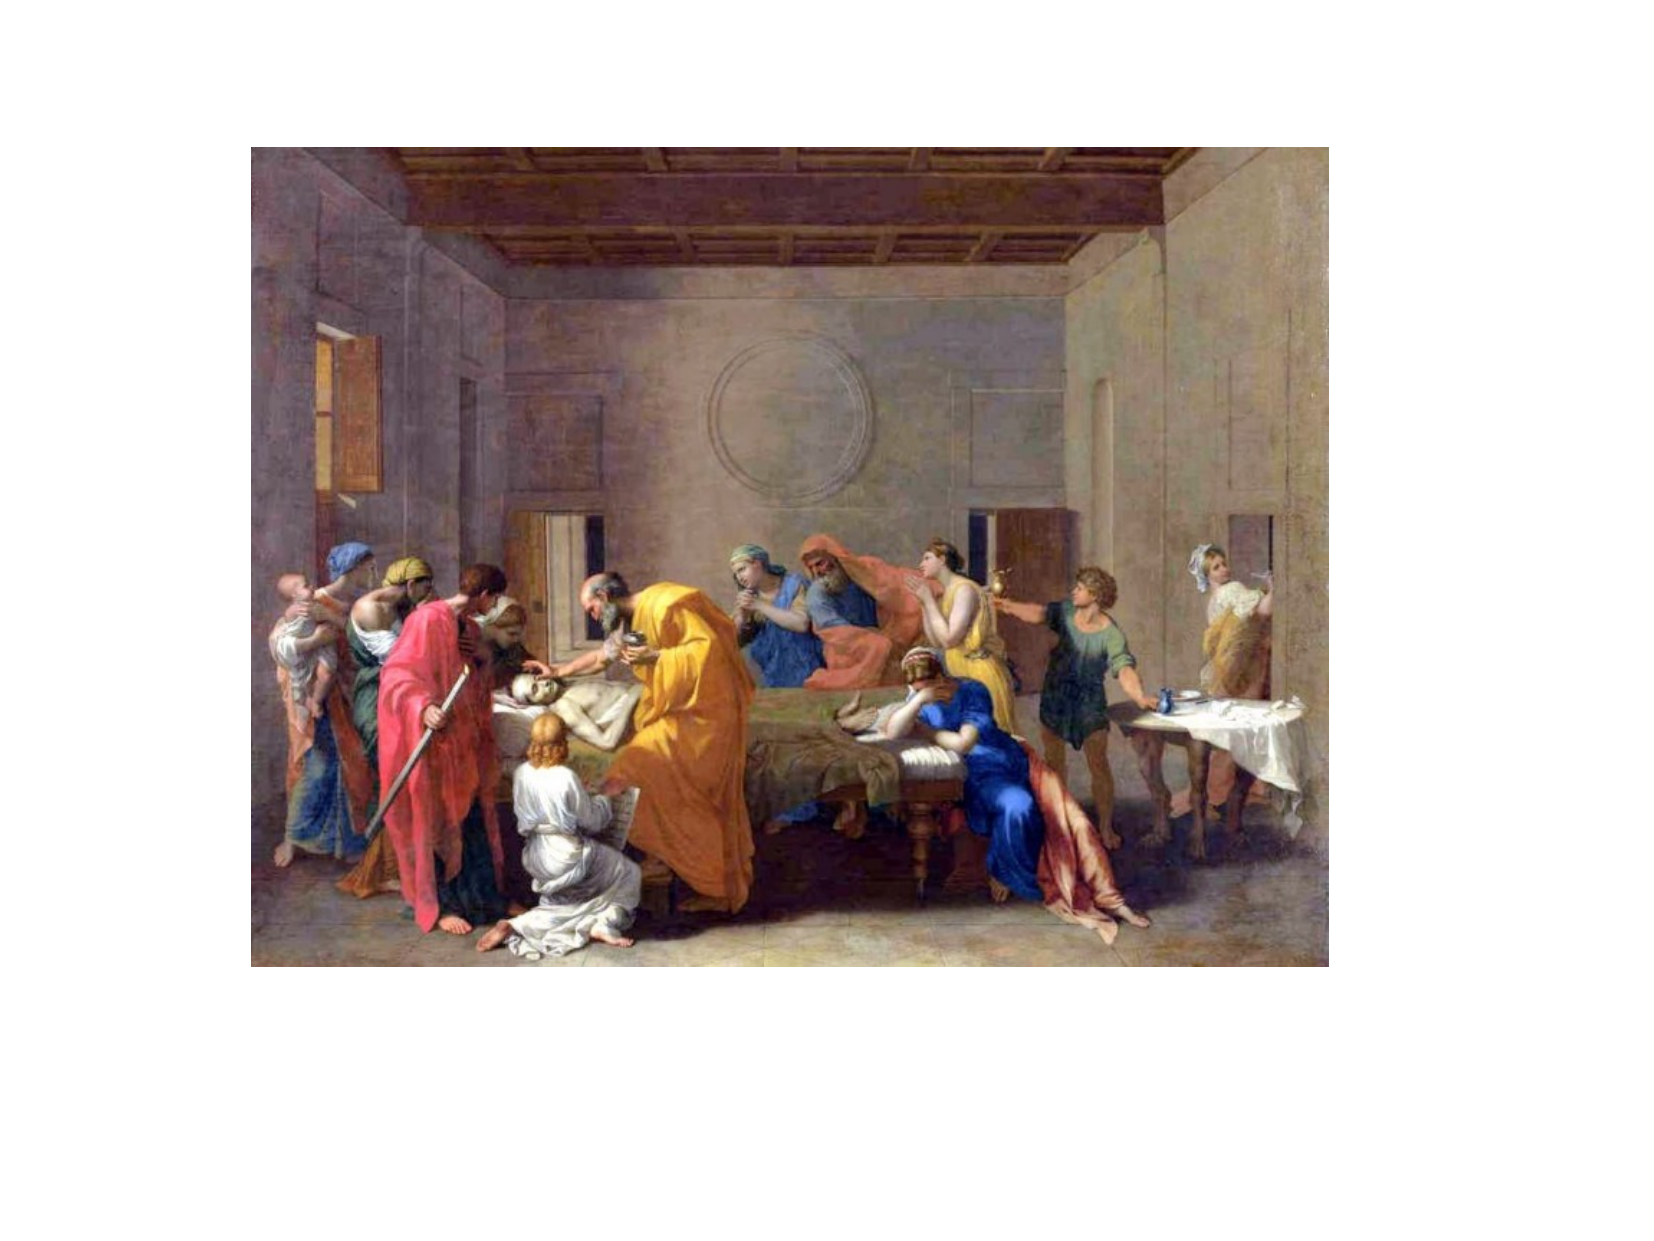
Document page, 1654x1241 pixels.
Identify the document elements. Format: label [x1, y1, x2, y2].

picture [251, 147, 1329, 967]
